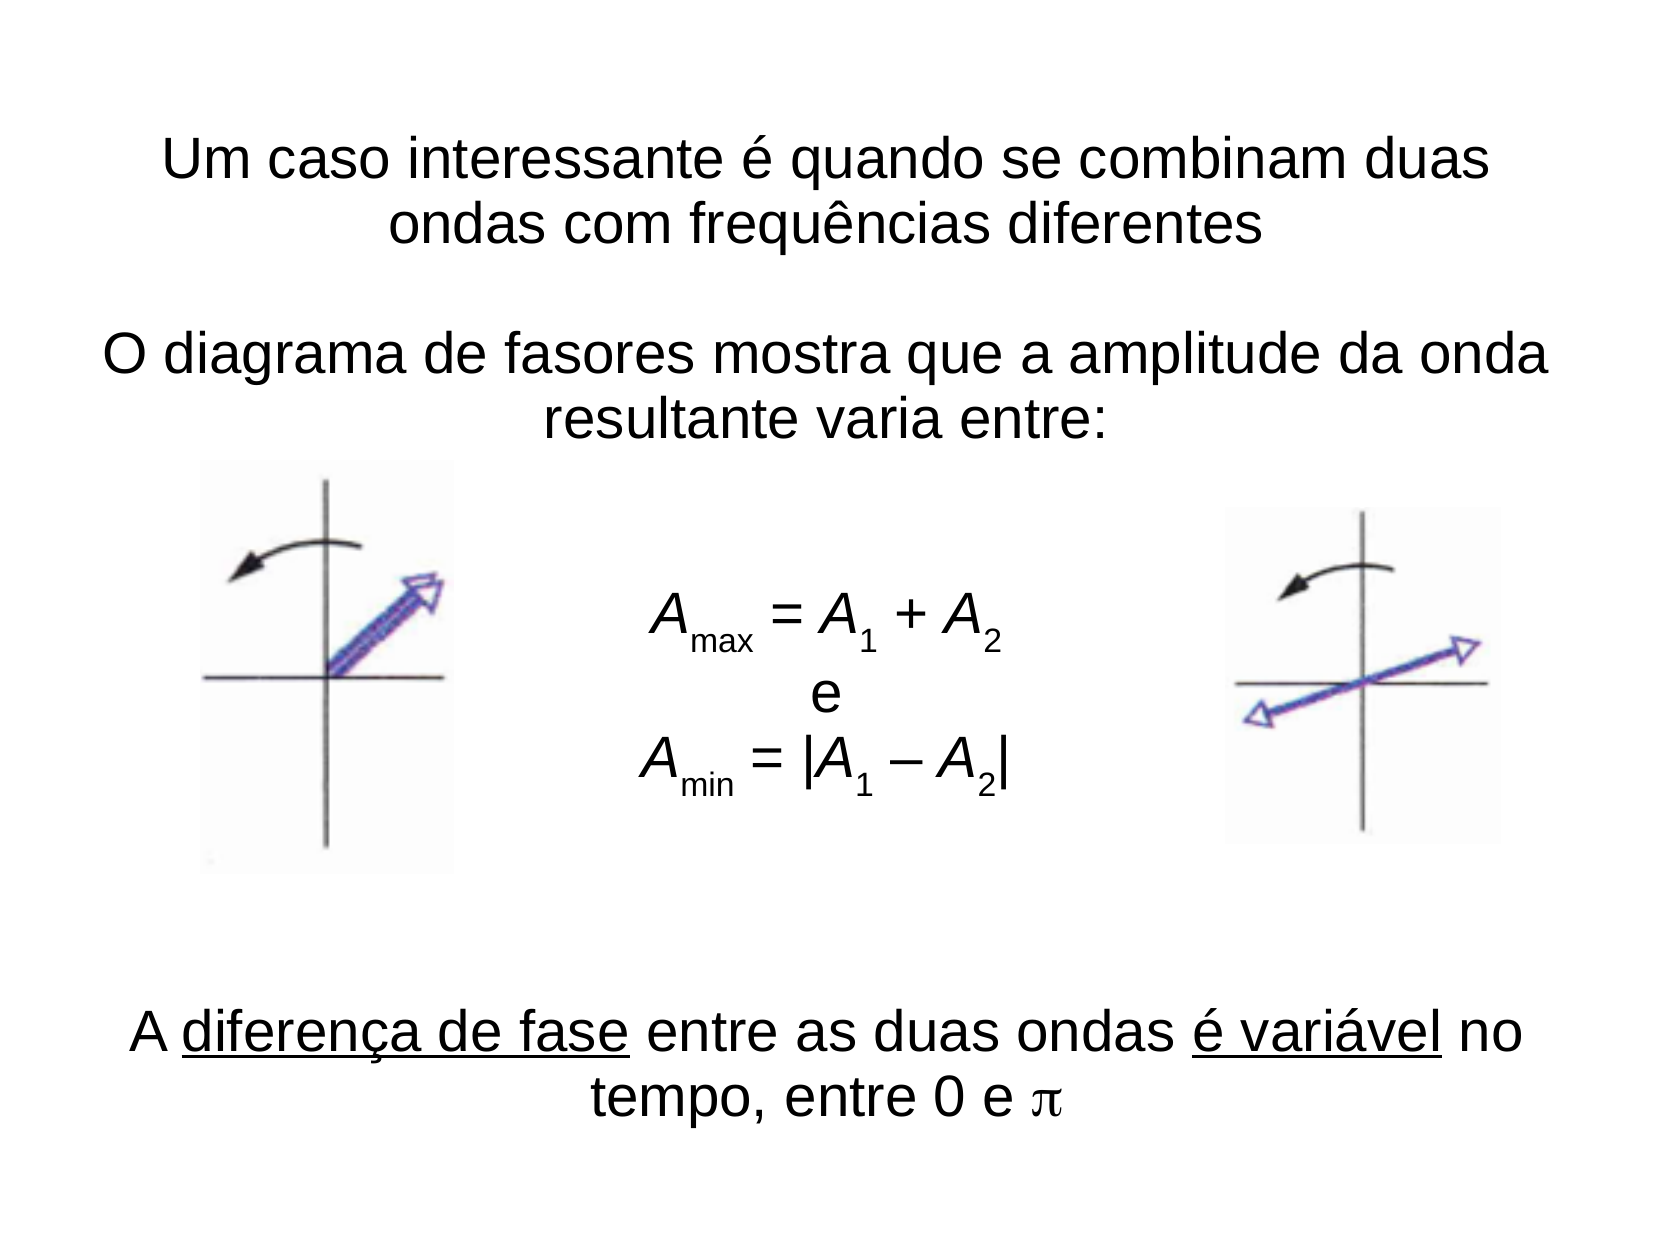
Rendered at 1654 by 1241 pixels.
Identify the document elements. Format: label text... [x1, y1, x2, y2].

subtitle Um caso interessante é quando se combinam duas ondas com frequências diferentes O diagrama de fasores mostra que a amplitude da onda resultante varia entre: Amax = A1 + A2 e Amin = |A1 – A2| A diferença de fase entre as duas ondas é variável no tempo, entre 0 e p [82, 119, 1571, 1135]
picture [200, 460, 454, 875]
picture [1225, 507, 1501, 844]
